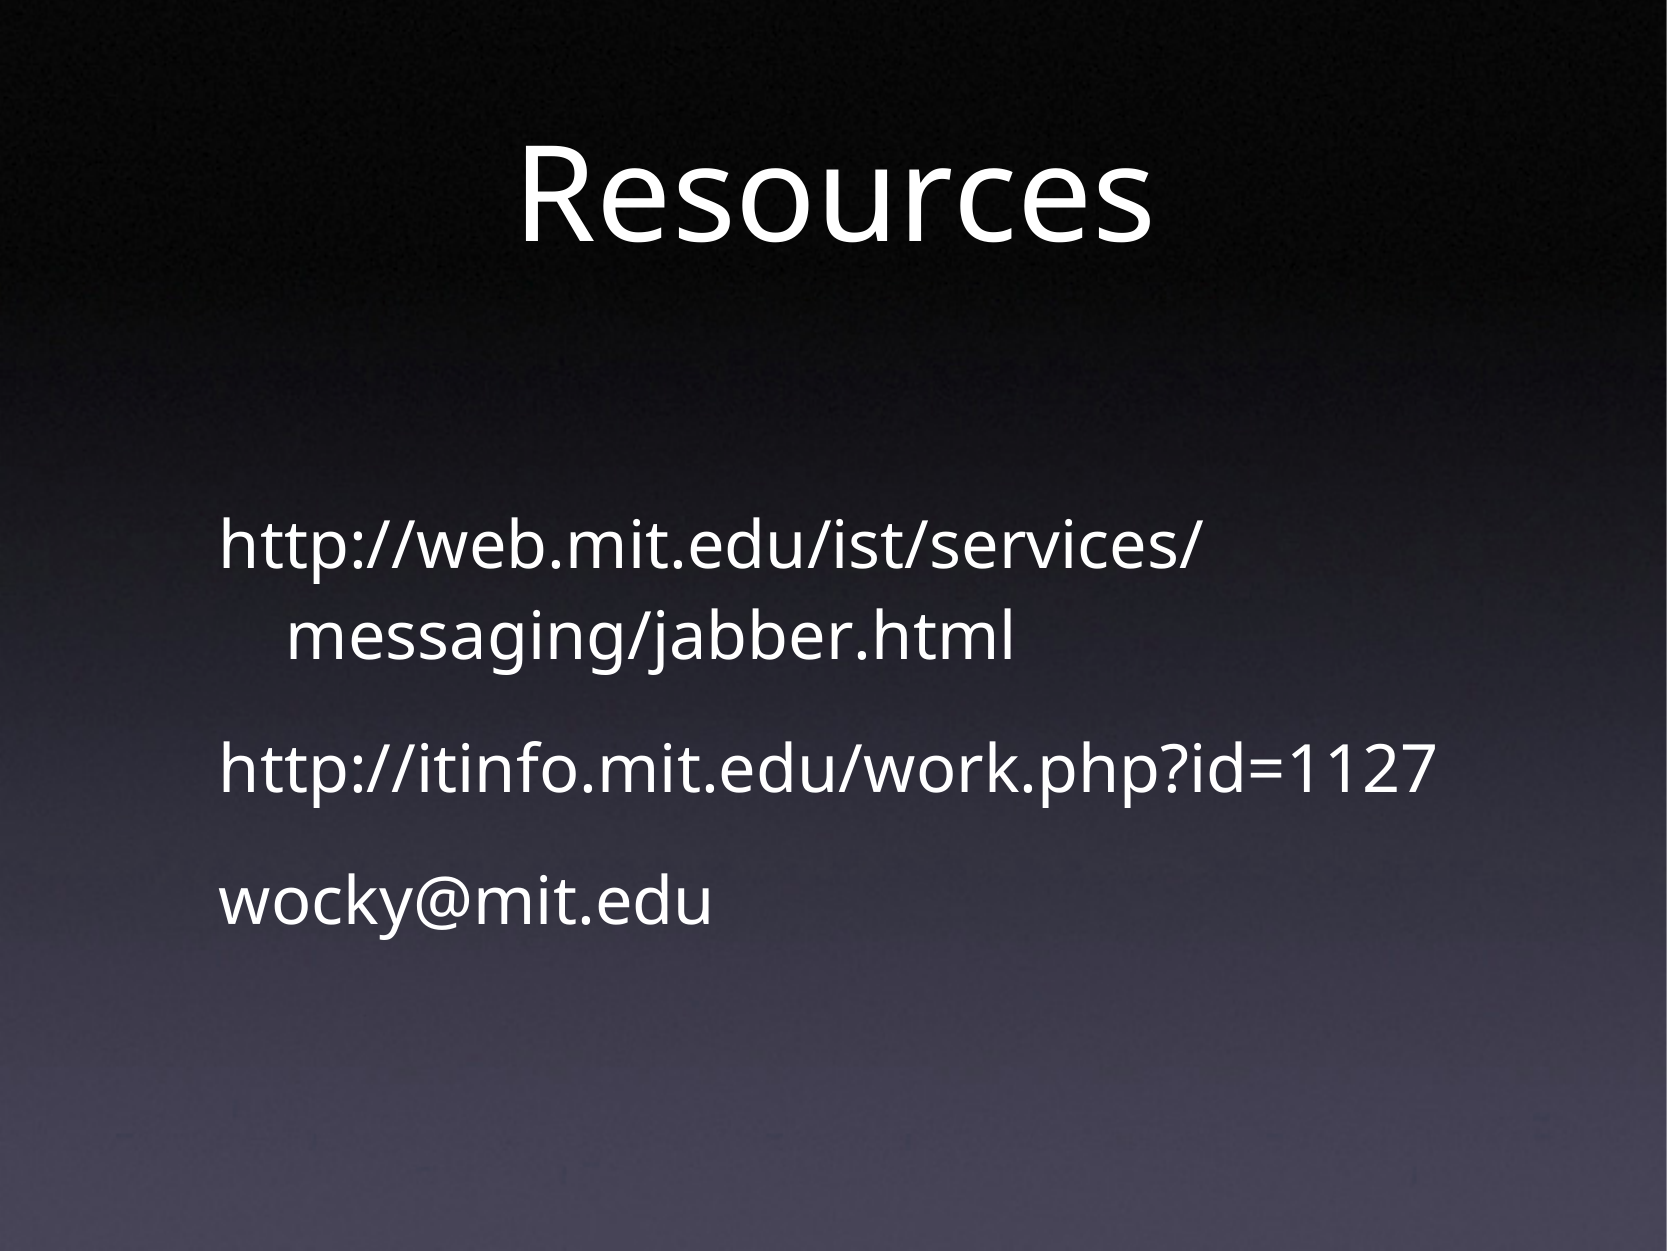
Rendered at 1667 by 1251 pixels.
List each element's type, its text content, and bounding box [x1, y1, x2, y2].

title Resources [162, 33, 1505, 346]
picture [0, 0, 1667, 1251]
list http://web.mit.edu/ist/services/messaging/jabber.html http://itinfo.mit.edu/work.php?id=1127 wocky@mit.edu [162, 354, 1505, 1088]
